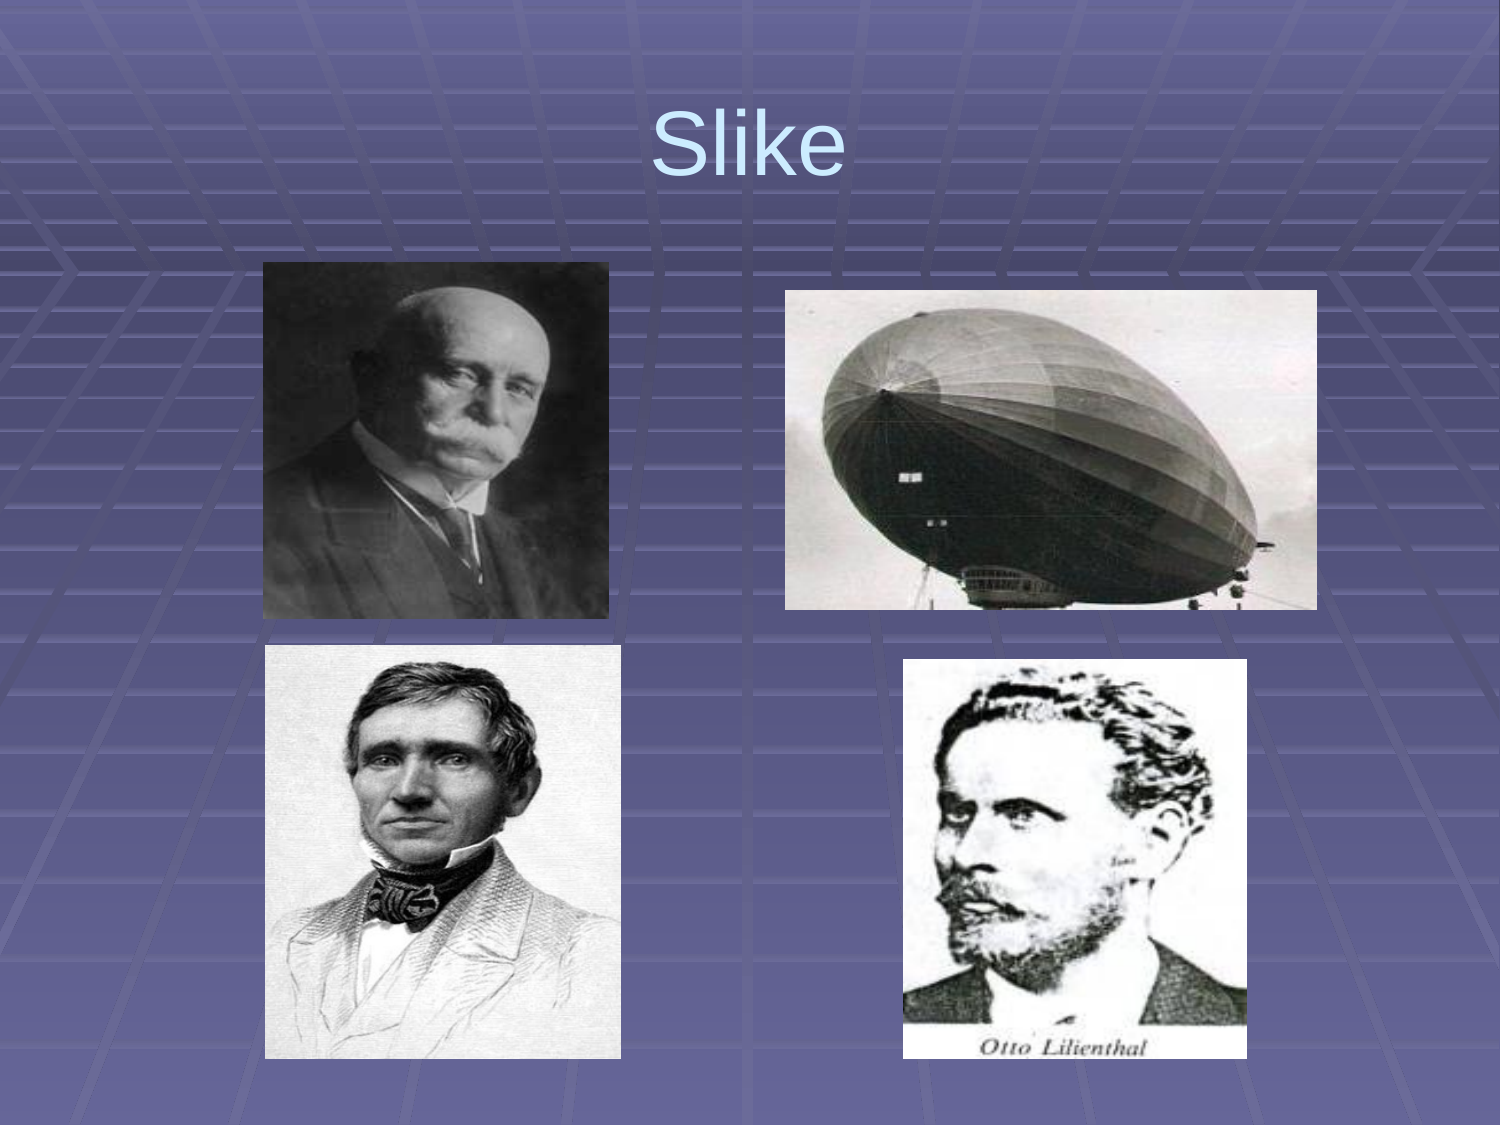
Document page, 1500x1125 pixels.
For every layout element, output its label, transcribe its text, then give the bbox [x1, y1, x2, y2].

picture [263, 262, 609, 619]
picture [265, 645, 621, 1059]
picture [785, 290, 1317, 610]
title Slike [74, 44, 1425, 233]
picture [903, 659, 1247, 1059]
